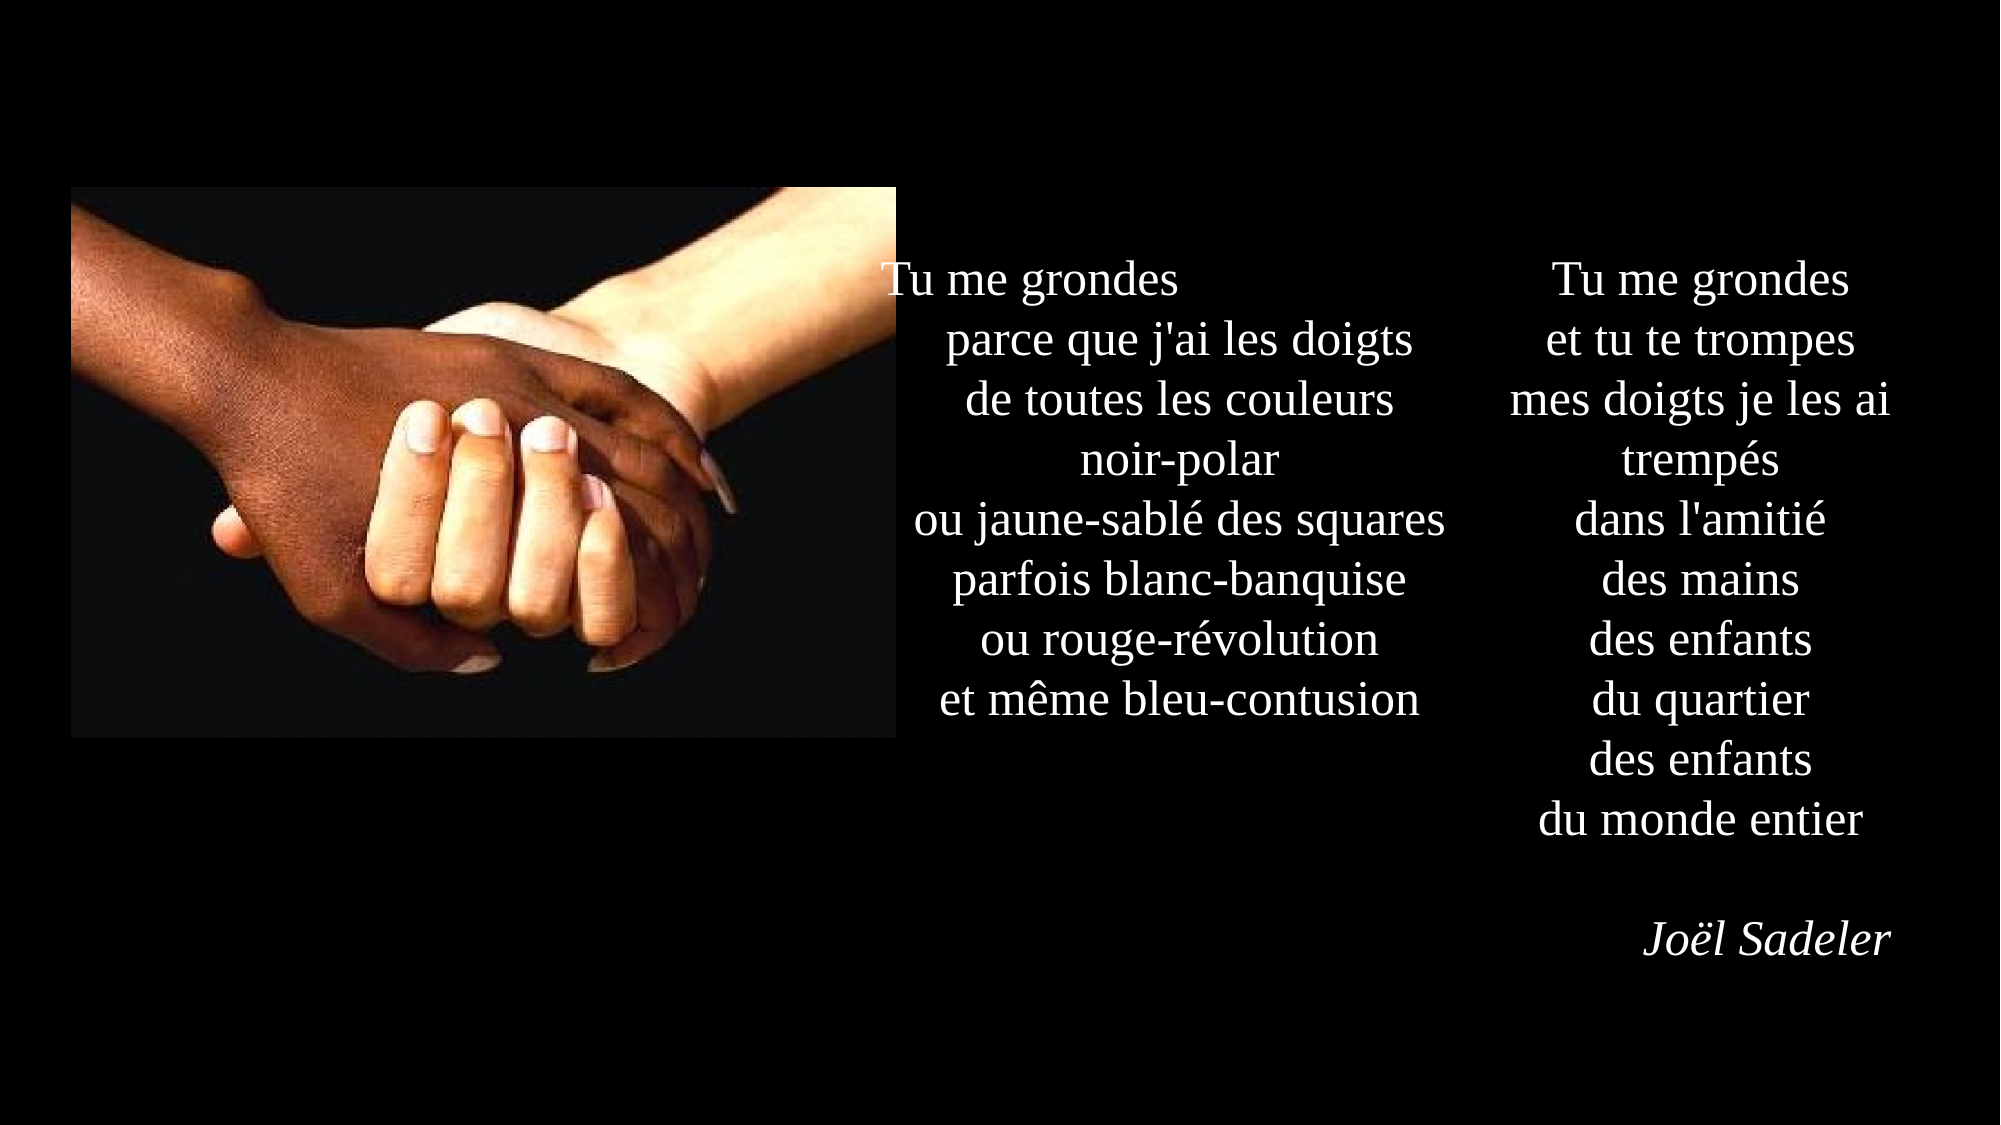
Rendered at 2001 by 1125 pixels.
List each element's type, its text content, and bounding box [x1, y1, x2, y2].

text_box Tu me grondes parce que j'ai les doigts de toutes les couleurs noir-polar ou jaune-sablé des squares parfois blanc-banquise ou rouge-révolution et même bleu-contusion [763, 238, 1495, 733]
picture [71, 187, 896, 738]
text_box Tu me grondes et tu te trompes mes doigts je les ai trempés dans l'amitié des mains des enfants du quartier des enfants du monde entier Joël Sadeler [1495, 238, 2000, 973]
